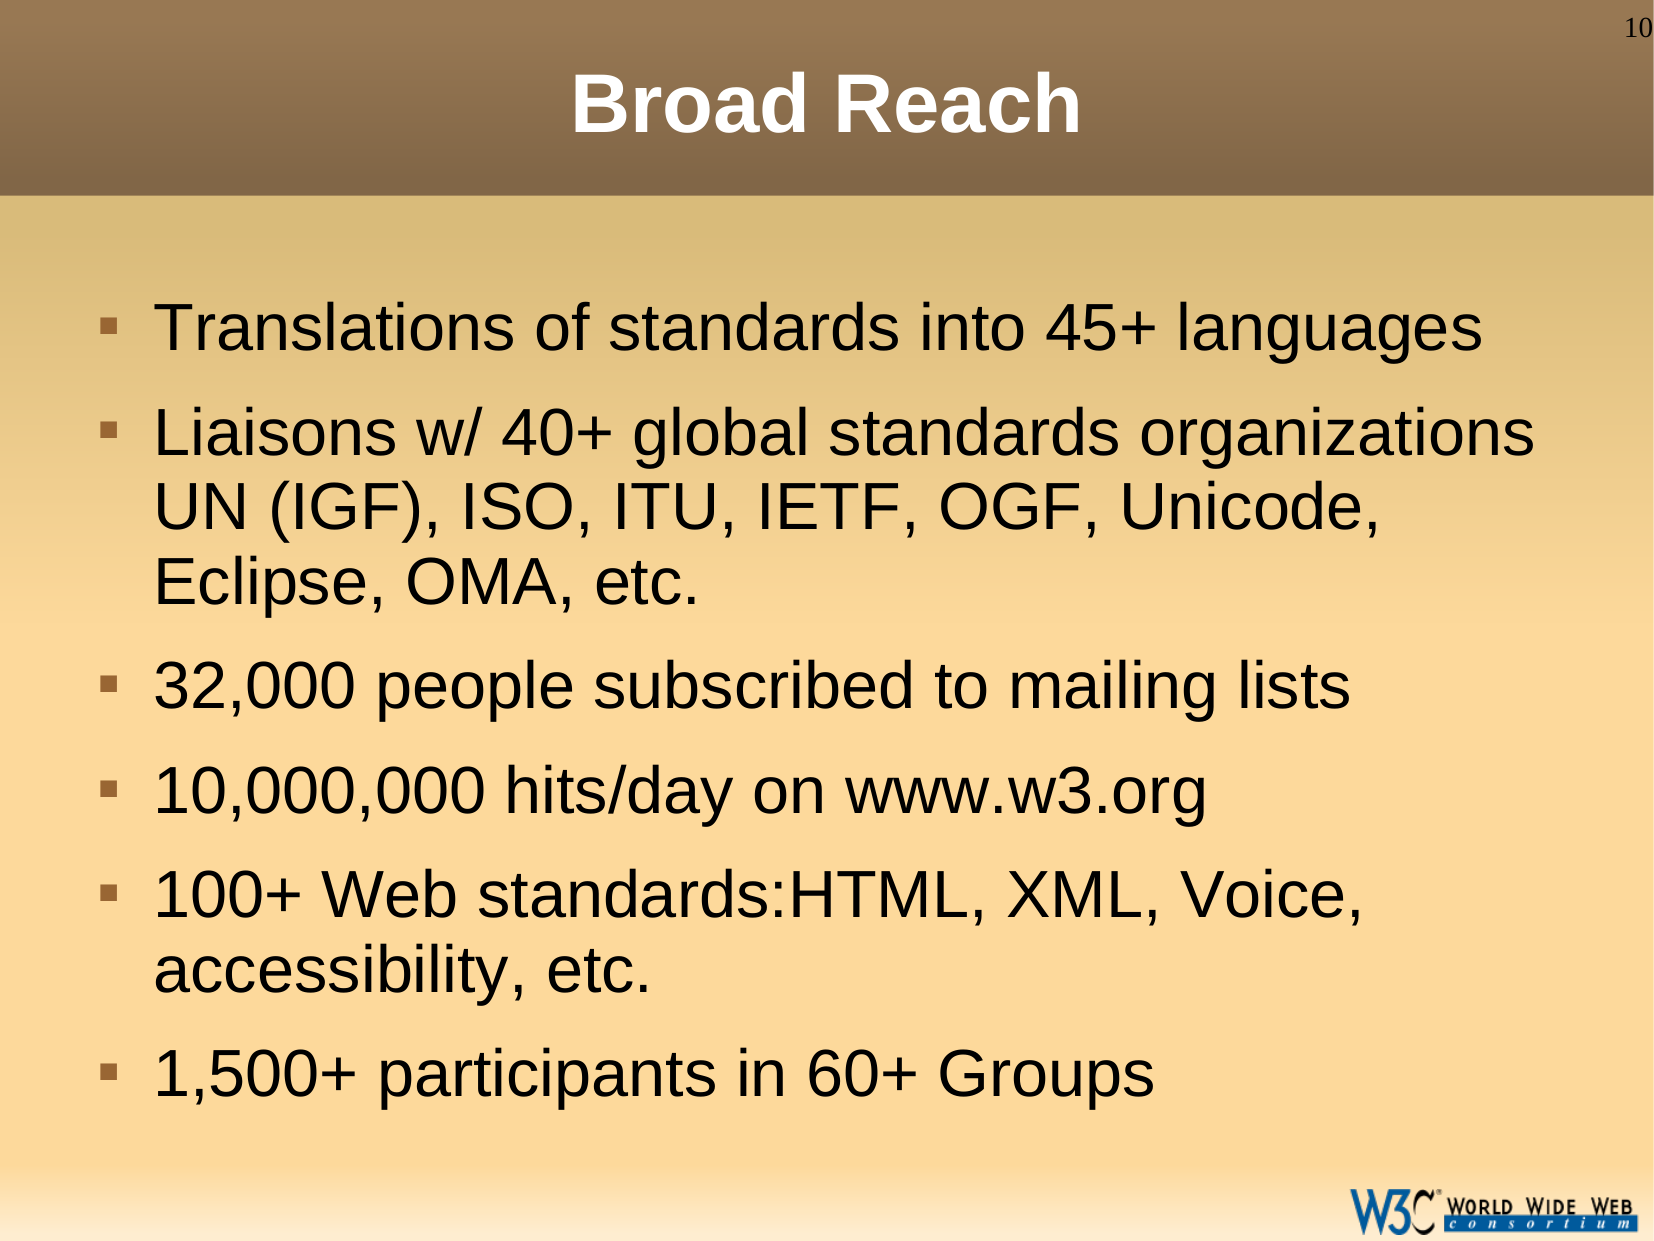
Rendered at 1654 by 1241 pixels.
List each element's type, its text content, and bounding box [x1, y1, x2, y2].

picture [0, 208, 1654, 1241]
list Translations of standards into 45+ languages Liaisons w/ 40+ global standards organizations UN (IGF), ISO, ITU, IETF, OGF, Unicode, Eclipse, OMA, etc. 32,000 people subscribed to mailing lists 10,000,000 hits/day on www.w3.org 100+ Web standards:HTML, XML, Voice, accessibility, etc. 1,500+ participants in 60+ Groups [82, 290, 1571, 1111]
title Broad Reach [0, 0, 1654, 208]
